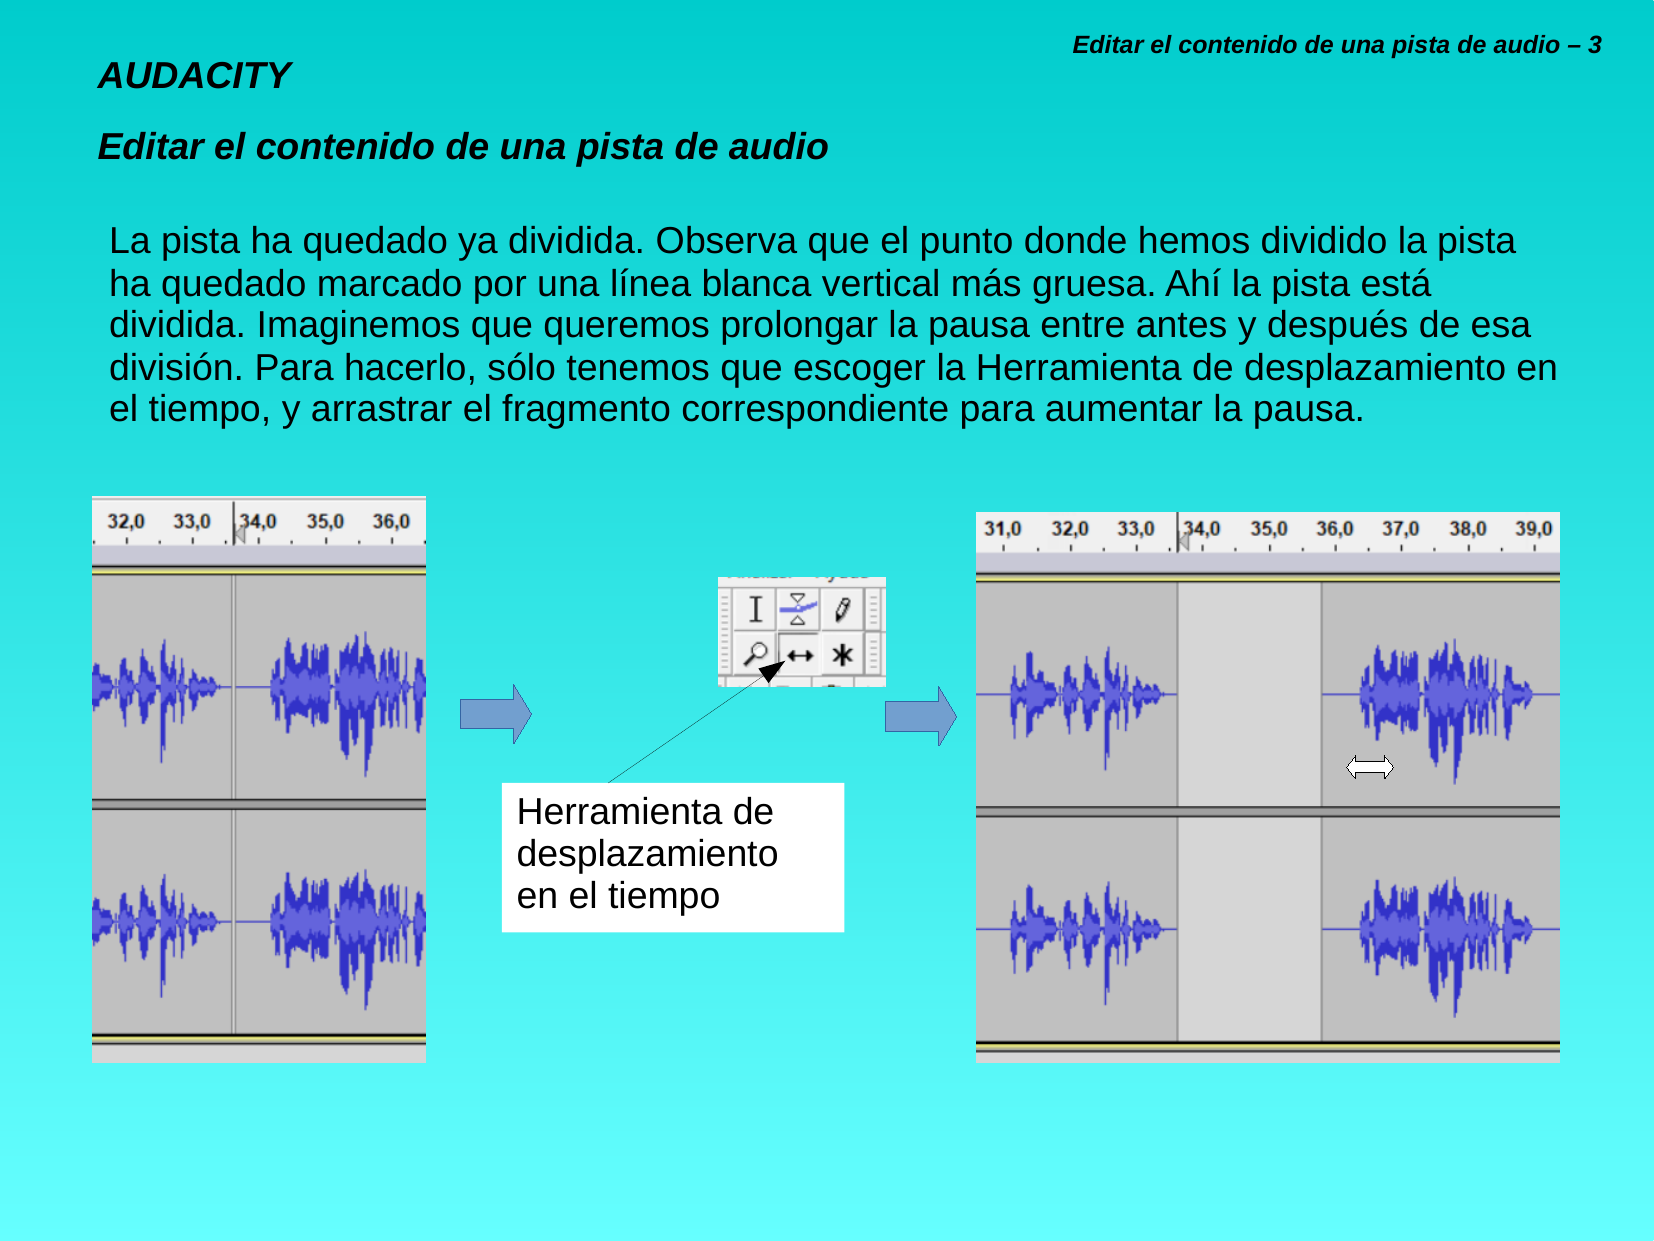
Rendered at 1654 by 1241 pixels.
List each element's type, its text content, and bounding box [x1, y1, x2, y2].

picture [92, 496, 426, 1063]
text_box Herramienta de desplazamiento en el tiempo [501, 782, 845, 933]
text_box AUDACITY [82, 47, 674, 104]
text_box [885, 686, 957, 746]
text_box [1346, 755, 1394, 779]
picture [976, 512, 1560, 1063]
text_box [460, 684, 532, 744]
picture [718, 577, 886, 687]
text_box Editar el contenido de una pista de audio – 3 [992, 23, 1619, 67]
text_box Editar el contenido de una pista de audio [82, 118, 898, 178]
text_box La pista ha quedado ya dividida. Observa que el punto donde hemos dividido la pista ha quedado marcado por una línea blanca vertical más gruesa. Ahí la pista está dividida. Imaginemos que queremos prolongar la pausa entre antes y después de esa división. Para hacerlo, sólo tenemos que escoger la Herramienta de desplazamiento en el tiempo, y arrastrar el fragmento correspondiente para aumentar la pausa. [94, 212, 1583, 436]
